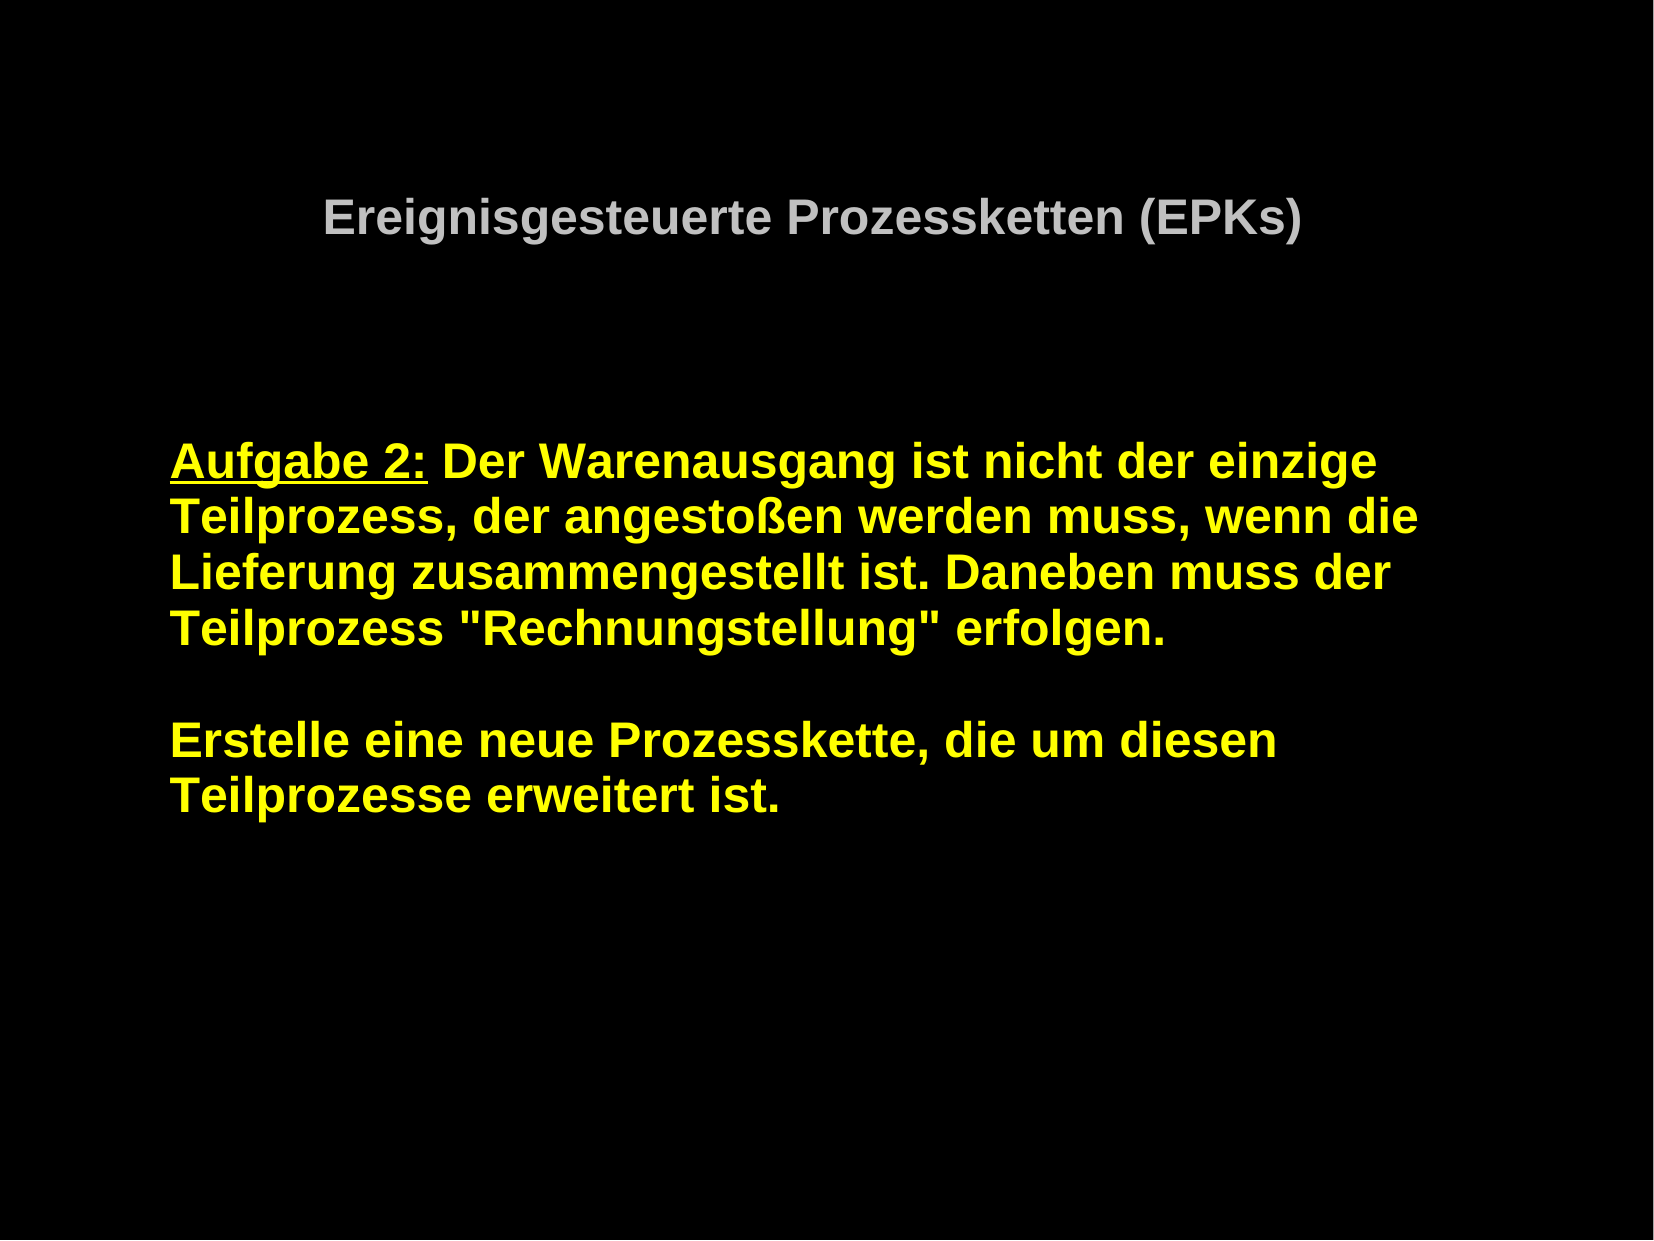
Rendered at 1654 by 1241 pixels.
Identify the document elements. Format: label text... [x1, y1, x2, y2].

text_box Ereignisgesteuerte Prozessketten (EPKs) [322, 189, 1333, 251]
text_box Aufgabe 2: Der Warenausgang ist nicht der einzige Teilprozess, der angestoßen werden muss, wenn die Lieferung zusammengestellt ist. Daneben muss der Teilprozess "Rechnungstellung" erfolgen. Erstelle eine neue Prozesskette, die um diesen Teilprozesse erweitert ist. [169, 433, 1536, 860]
